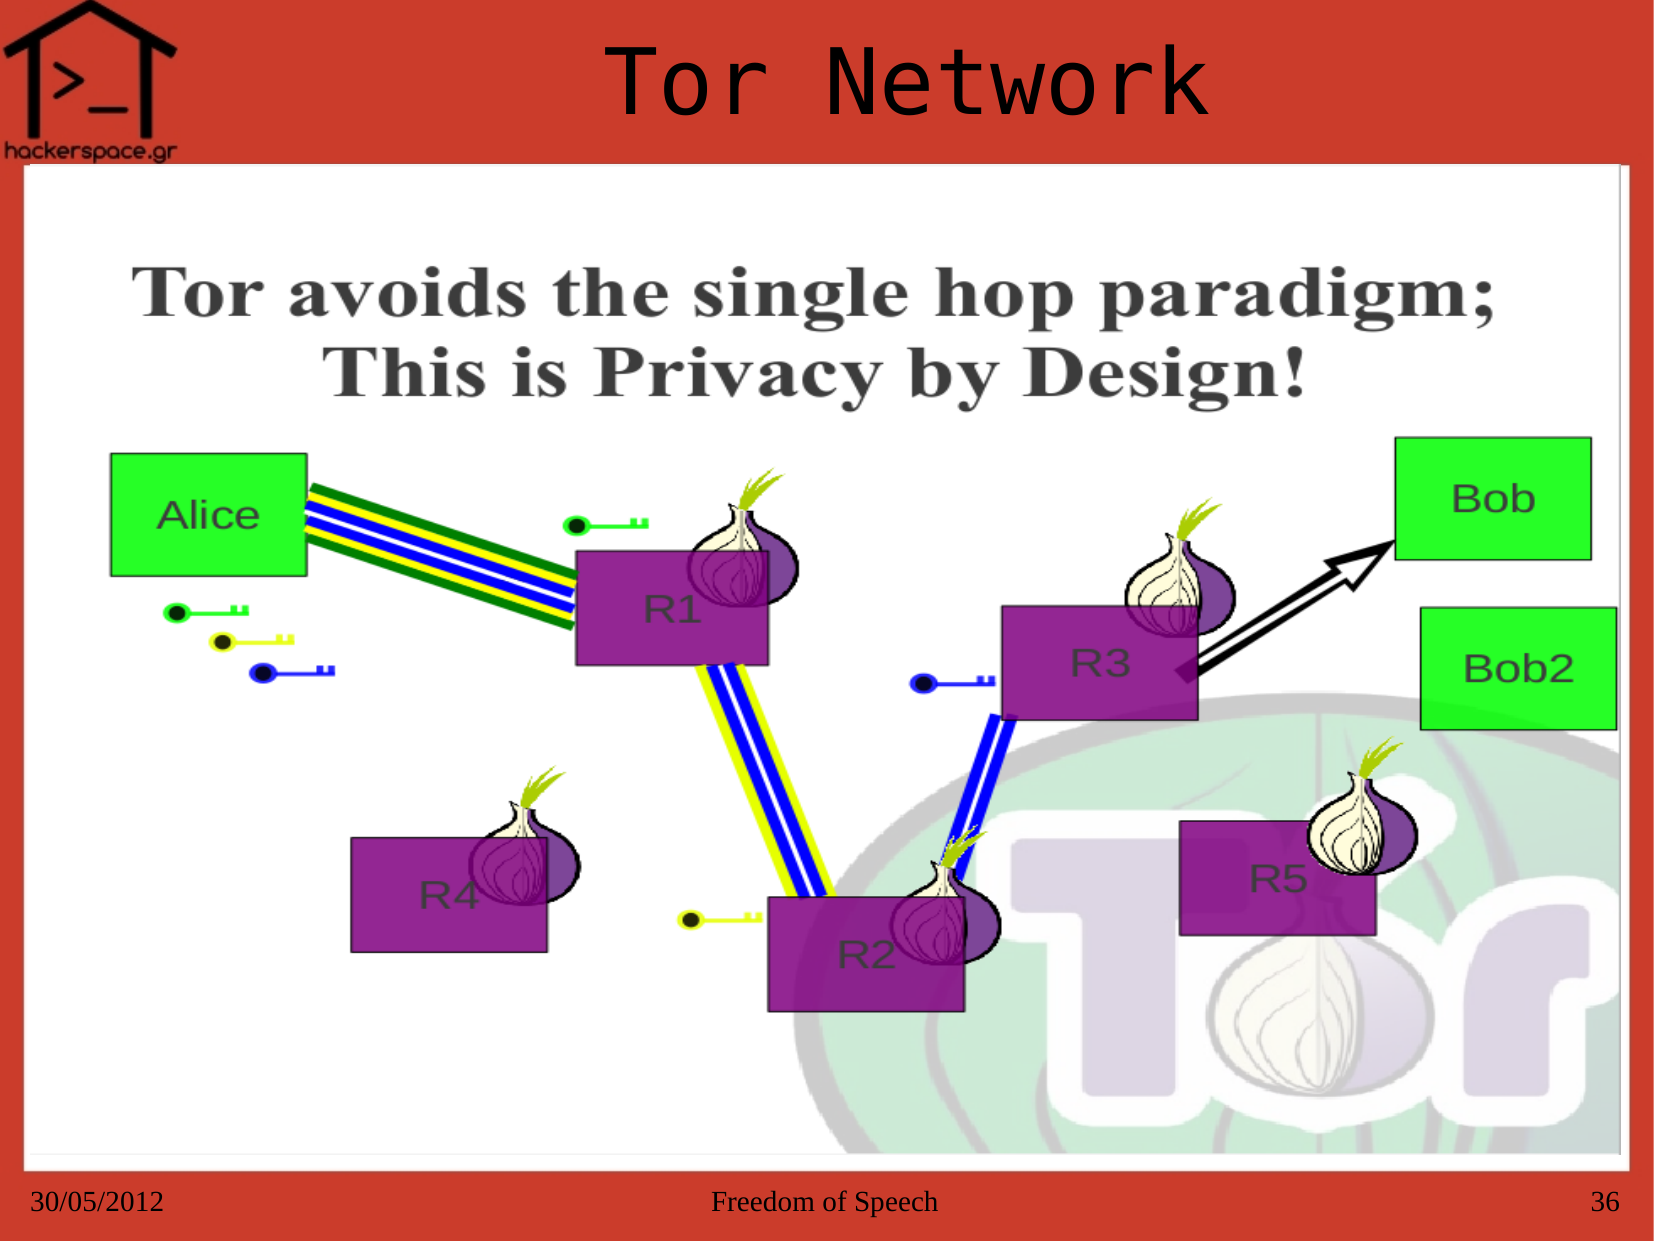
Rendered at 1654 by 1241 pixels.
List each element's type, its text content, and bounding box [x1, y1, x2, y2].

picture [0, 0, 1654, 1241]
title Tor Network [195, 15, 1621, 151]
